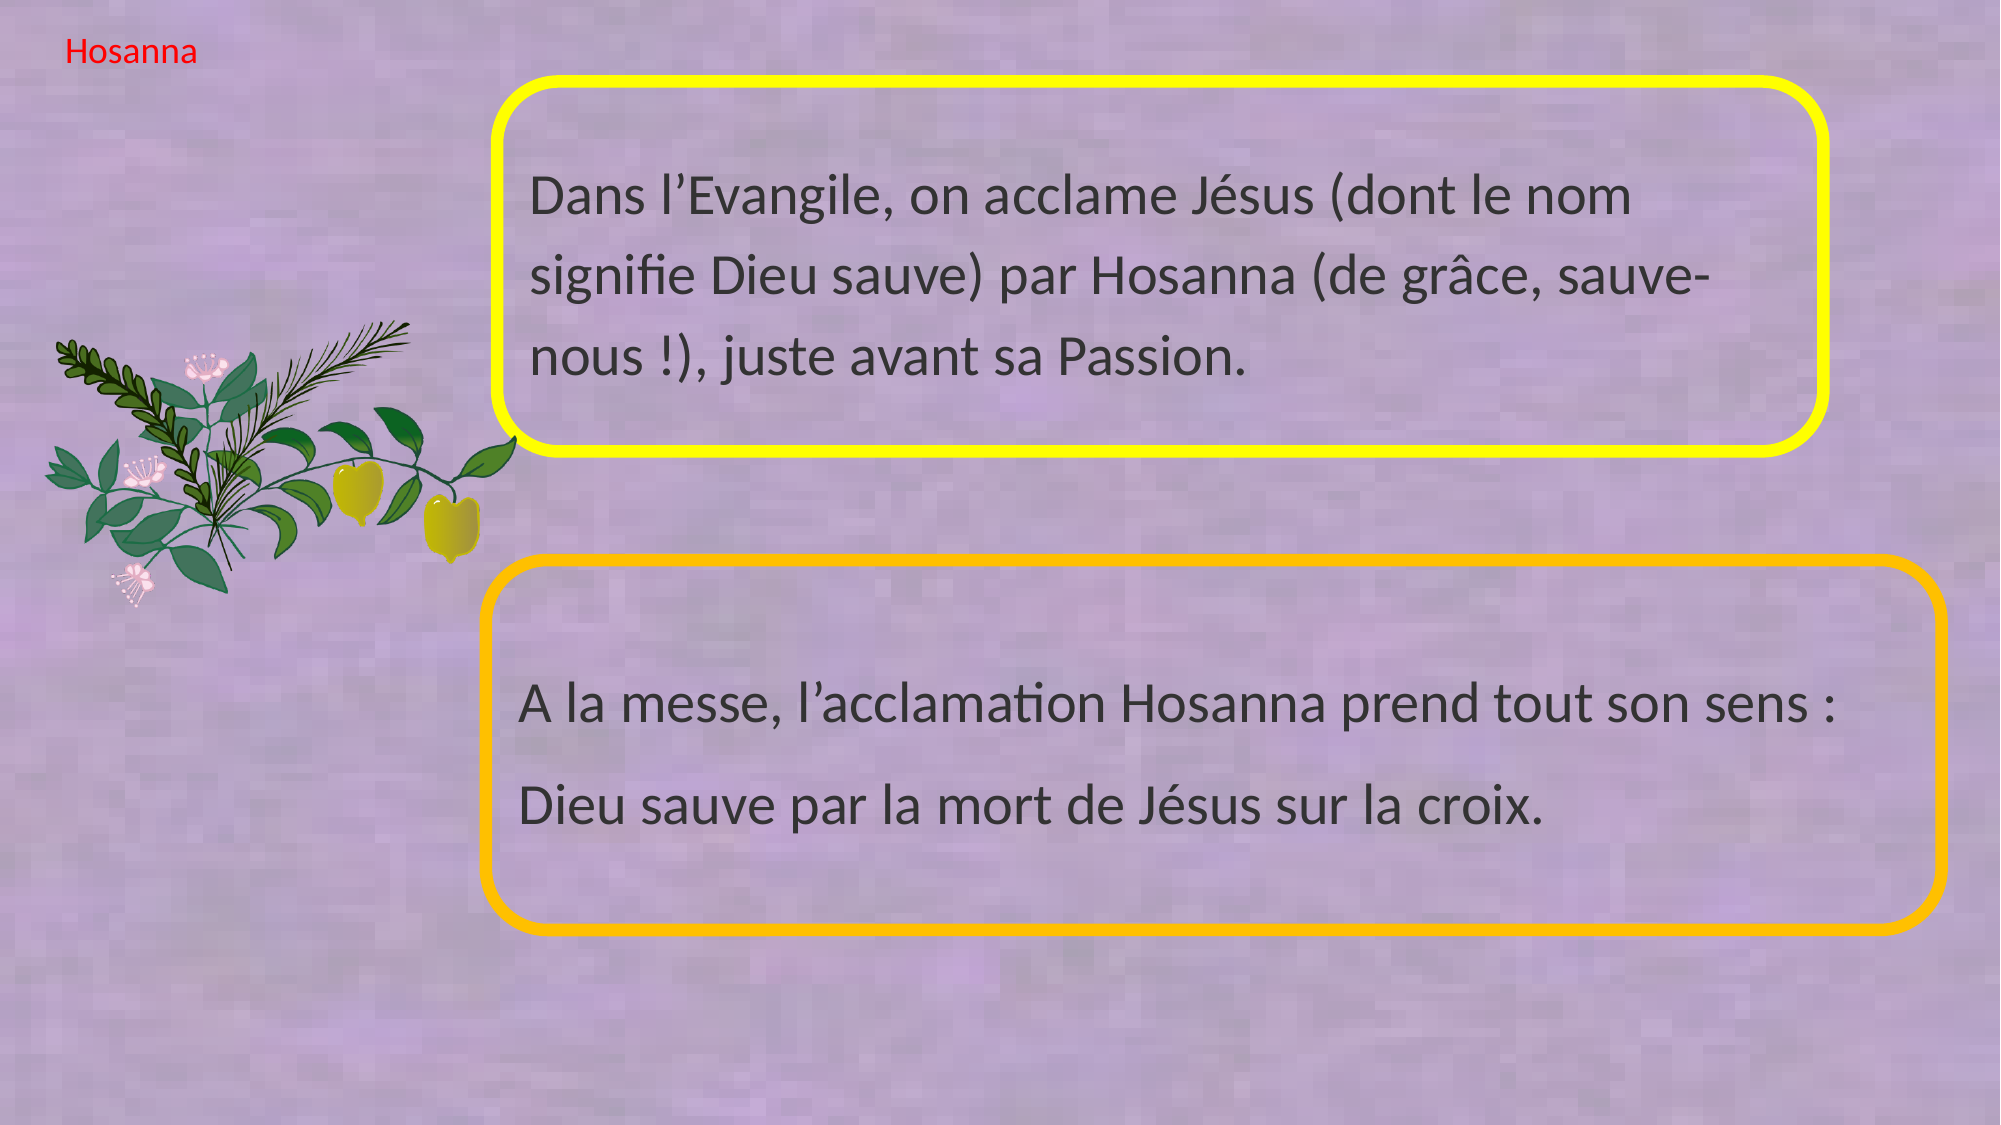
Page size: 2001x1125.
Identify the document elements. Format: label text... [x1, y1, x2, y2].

text_box A la messe, l’acclamation Hosanna prend tout son sens : Dieu sauve par la mort de Jésus sur la croix. [485, 560, 1942, 931]
text_box Dans l’Evangile, on acclame Jésus (dont le nom signifie Dieu sauve) par Hosanna (de grâce, sauve-nous !), juste avant sa Passion. [497, 81, 1824, 452]
text_box Hosanna [50, 18, 268, 79]
picture [39, 317, 522, 613]
